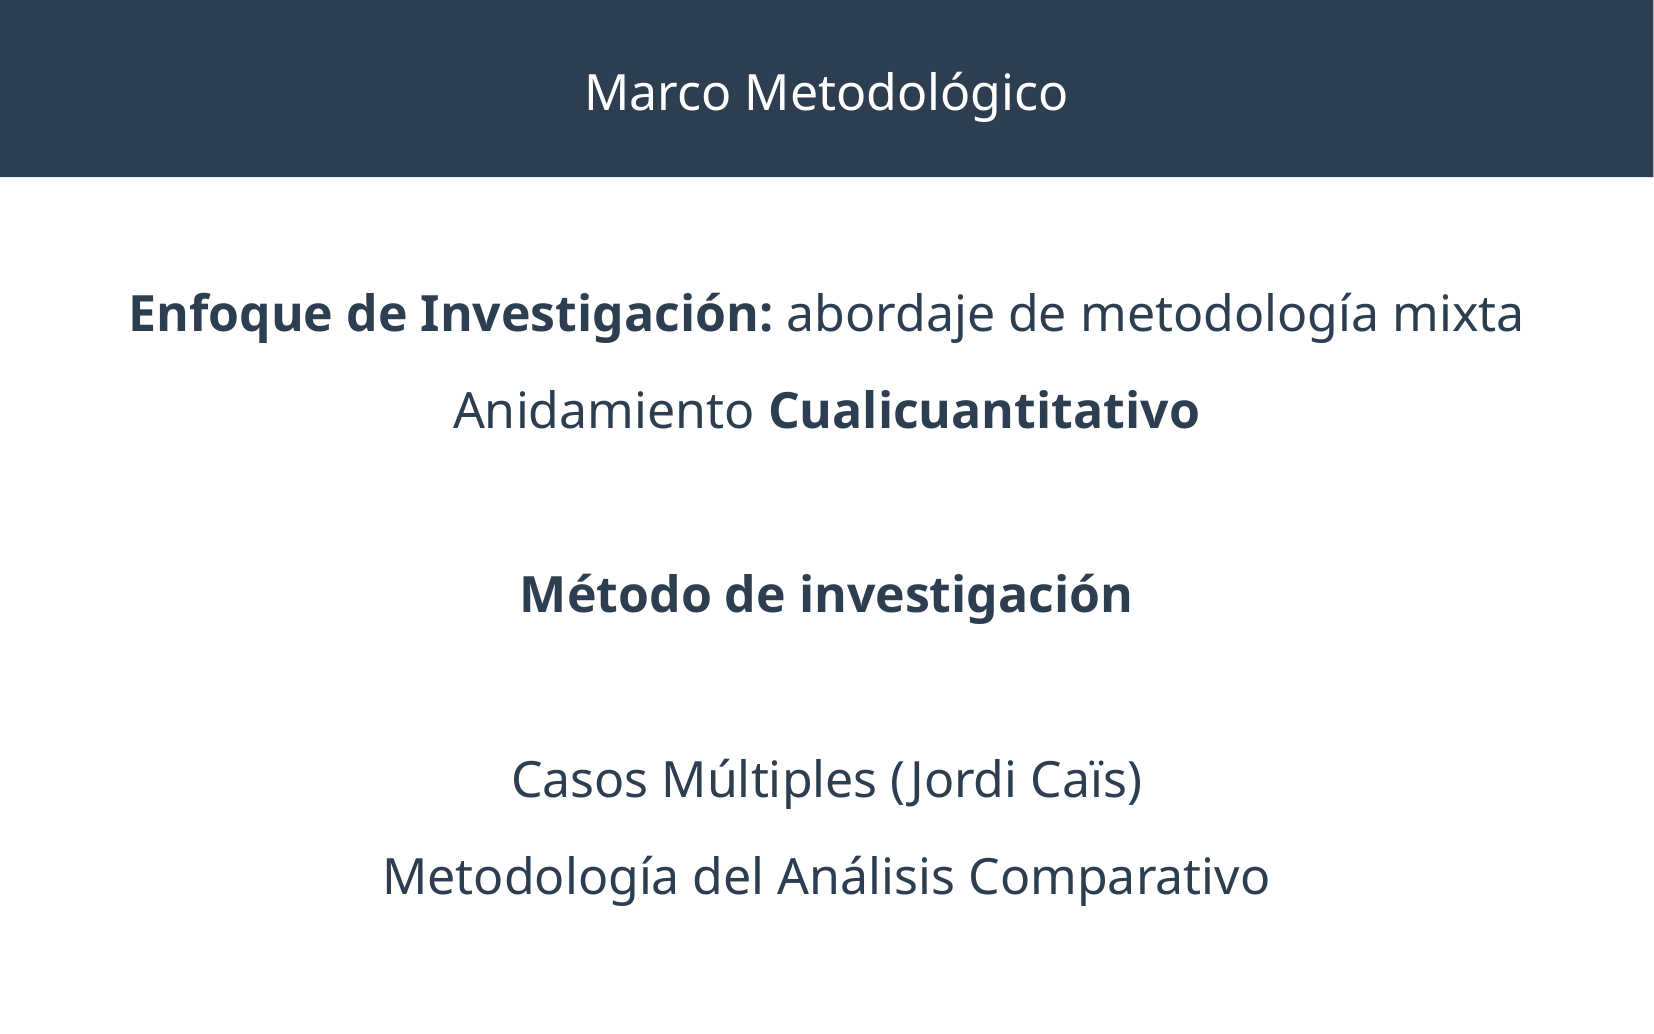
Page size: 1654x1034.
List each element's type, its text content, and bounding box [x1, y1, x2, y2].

list Enfoque de Investigación: abordaje de metodología mixta Anidamiento Cualicuantitativo Método de investigación Casos Múltiples (Jordi Caïs) Metodología del Análisis Comparativo [47, 277, 1607, 1034]
text_box Marco Metodológico [70, 49, 1583, 160]
